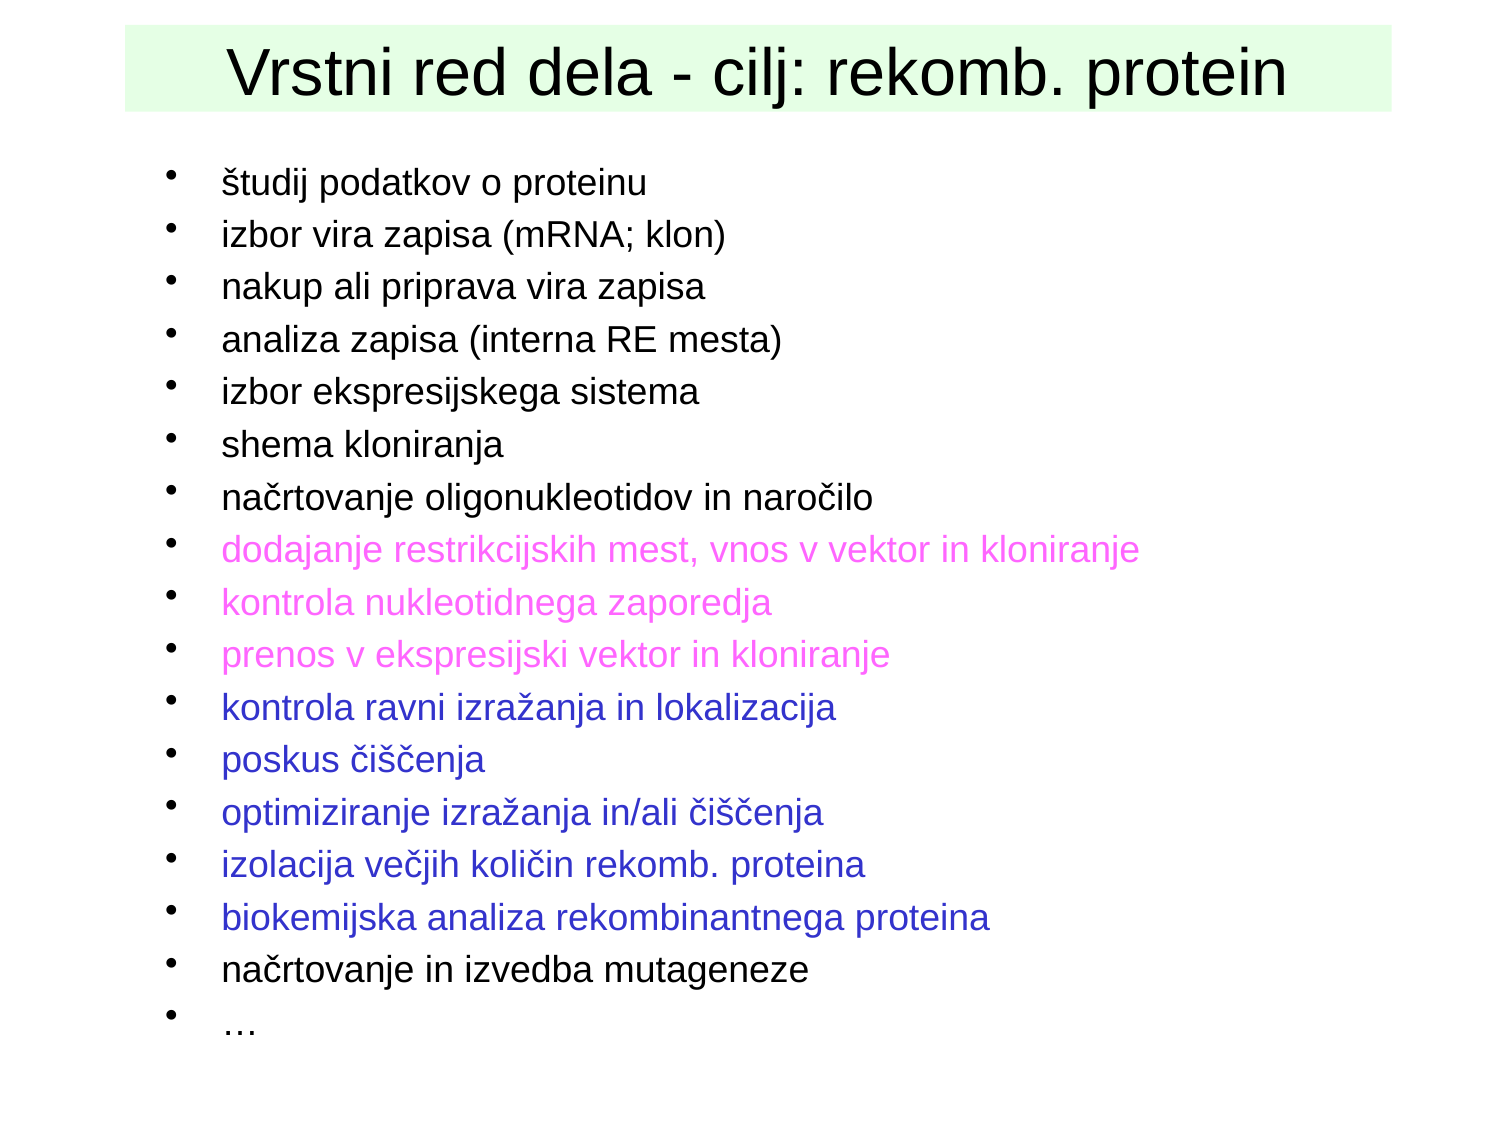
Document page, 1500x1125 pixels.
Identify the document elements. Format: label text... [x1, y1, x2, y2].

title Vrstni red dela - cilj: rekomb. protein [125, 24, 1392, 112]
subtitle študij podatkov o proteinu izbor vira zapisa (mRNA; klon) nakup ali priprava vira zapisa analiza zapisa (interna RE mesta) izbor ekspresijskega sistema shema kloniranja načrtovanje oligonukleotidov in naročilo dodajanje restrikcijskih mest, vnos v vektor in kloniranje kontrola nukleotidnega zaporedja prenos v ekspresijski vektor in kloniranje kontrola ravni izražanja in lokalizacija poskus čiščenja optimiziranje izražanja in/ali čiščenja izolacija večjih količin rekomb. proteina biokemijska analiza rekombinantnega proteina načrtovanje in izvedba mutageneze … [150, 149, 1388, 1088]
